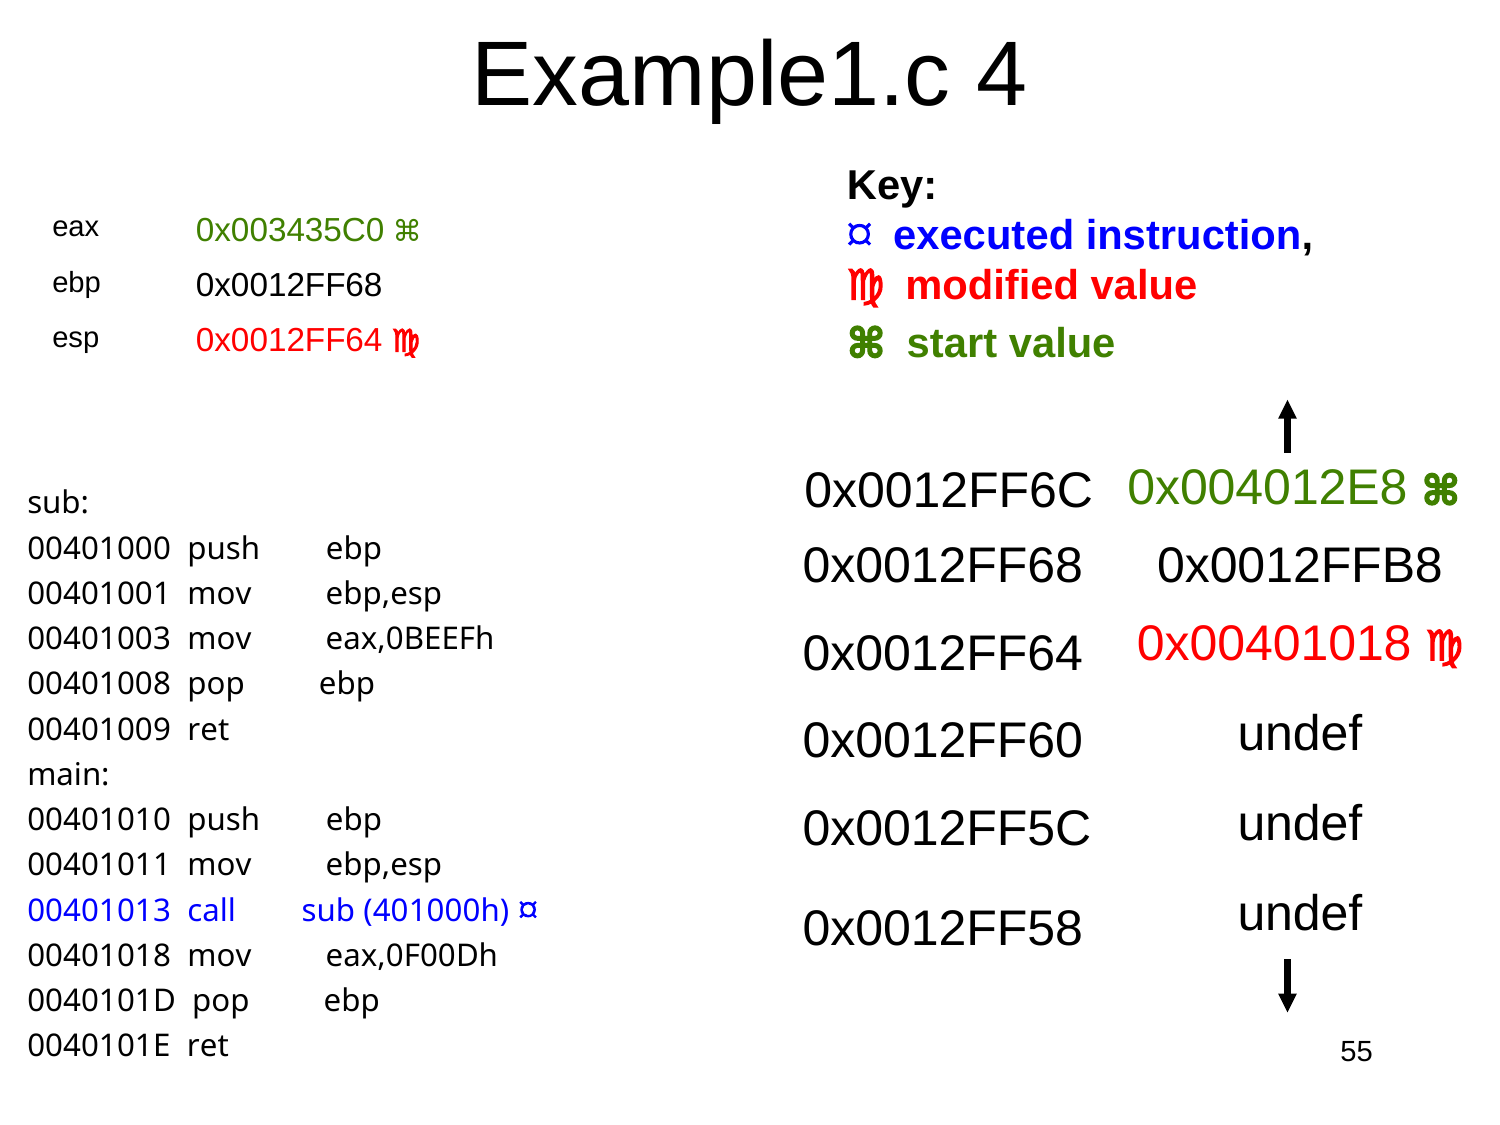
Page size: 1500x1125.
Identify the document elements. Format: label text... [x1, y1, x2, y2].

table_cell undef [1112, 692, 1487, 783]
table_cell 0x0012FF64  [181, 311, 525, 366]
text_box 0x0012FF58 [787, 887, 1098, 963]
table_header 0x004012E8  [1112, 447, 1487, 525]
table_cell 0x00401018  [1112, 603, 1487, 692]
text_box sub: 00401000 push ebp 00401001 mov ebp,esp 00401003 mov eax,0BEEFh 00401008 pop ebp 00401009 ret main: 00401010 push ebp 00401011 mov ebp,esp 00401013 call sub (401000h)  00401018 mov eax,0F00Dh 0040101D pop ebp 0040101E ret [12, 474, 775, 1101]
text_box 0x0012FF6C [789, 449, 1108, 526]
table_header 0x0012FFB8 [1112, 525, 1487, 603]
title Example1.c 4 [112, 0, 1388, 163]
table_cell undef [1112, 783, 1487, 872]
text_box 0x0012FF64 [787, 612, 1098, 688]
text_box 0x0012FF68 [787, 524, 1098, 601]
table_cell 0x0012FF68 [181, 255, 525, 311]
text_box 0x0012FF60 [787, 699, 1098, 776]
table_cell esp [38, 311, 181, 366]
text_box <number> [1074, 1025, 1388, 1101]
table_cell undef [1112, 872, 1487, 962]
text_box Key: executed instruction, modified value start value [832, 149, 1340, 376]
text_box 0x0012FF5C [787, 787, 1107, 863]
table_header eax [38, 200, 181, 255]
table_header 0x003435C0  [181, 200, 525, 255]
table_cell ebp [38, 255, 181, 311]
